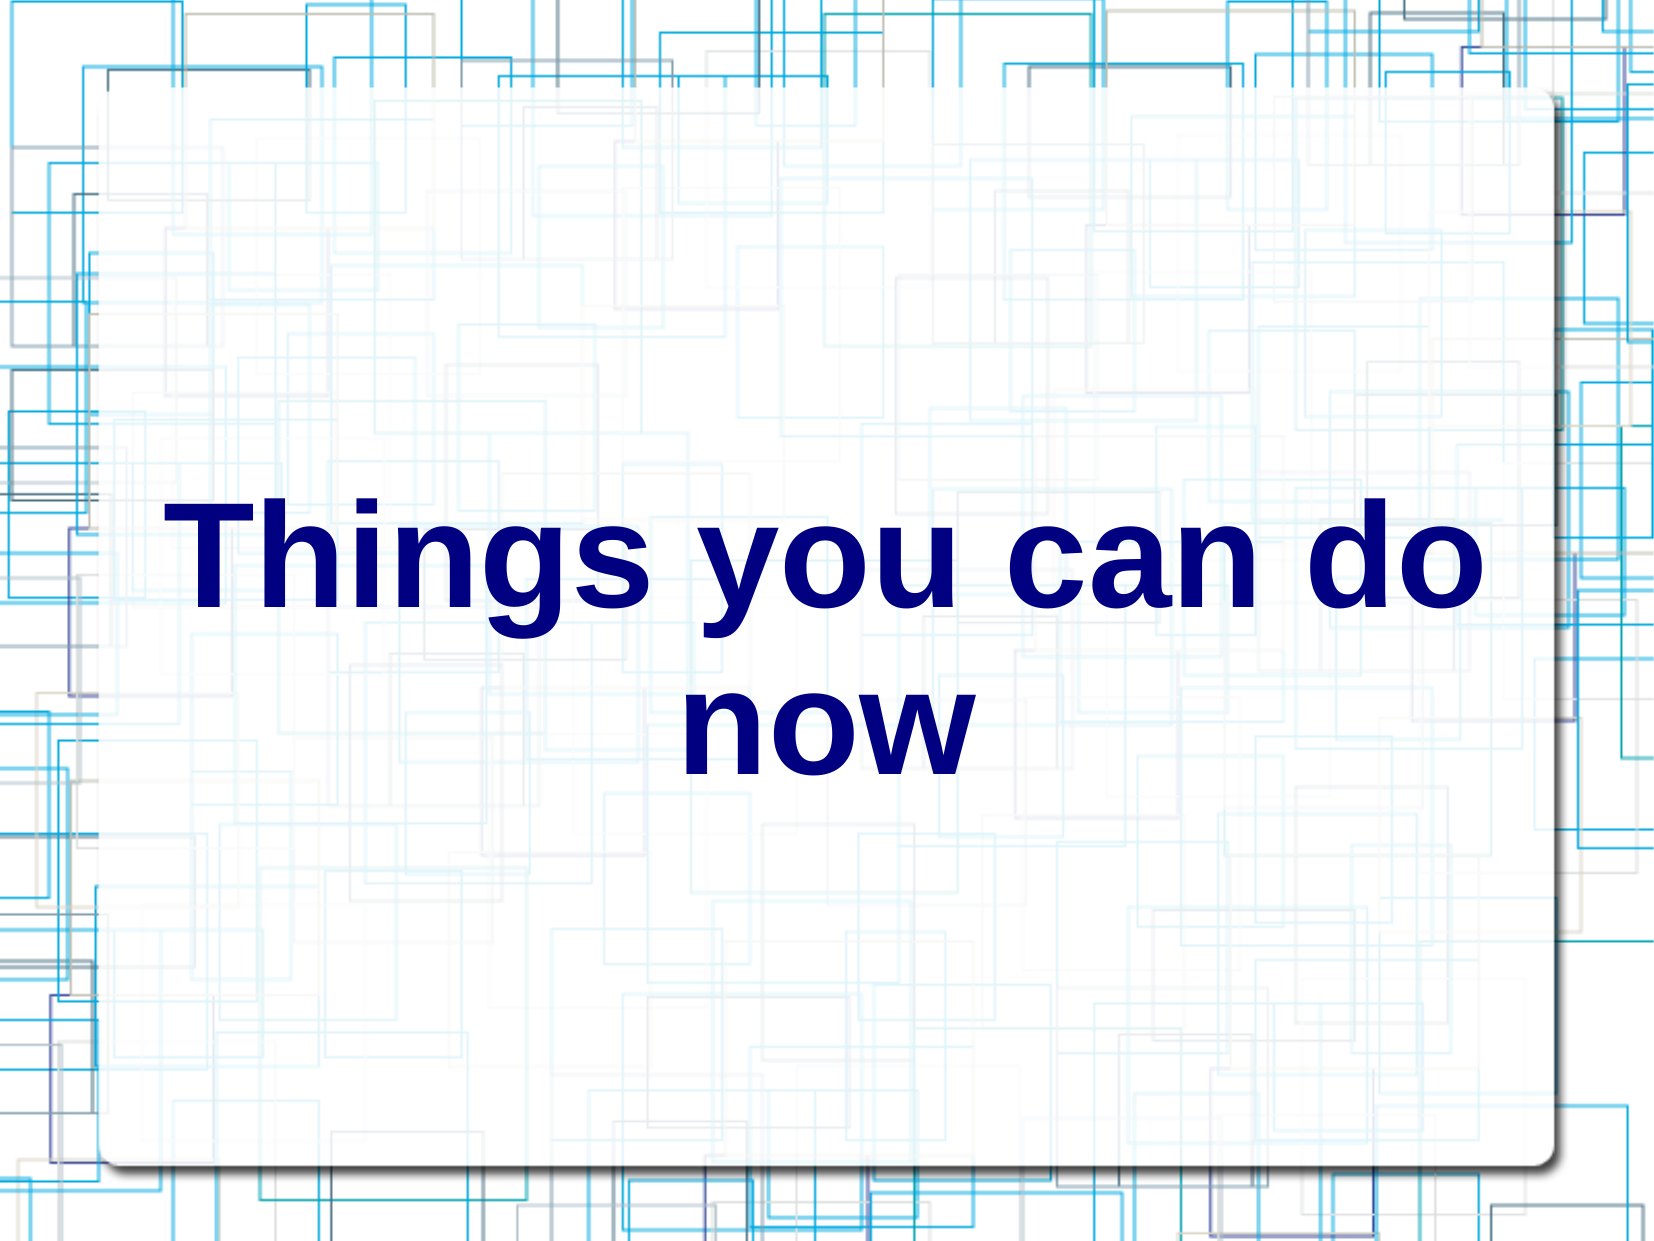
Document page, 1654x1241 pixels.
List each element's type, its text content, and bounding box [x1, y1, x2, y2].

picture [0, 0, 1654, 1241]
title Things you can do now [118, 214, 1536, 1063]
